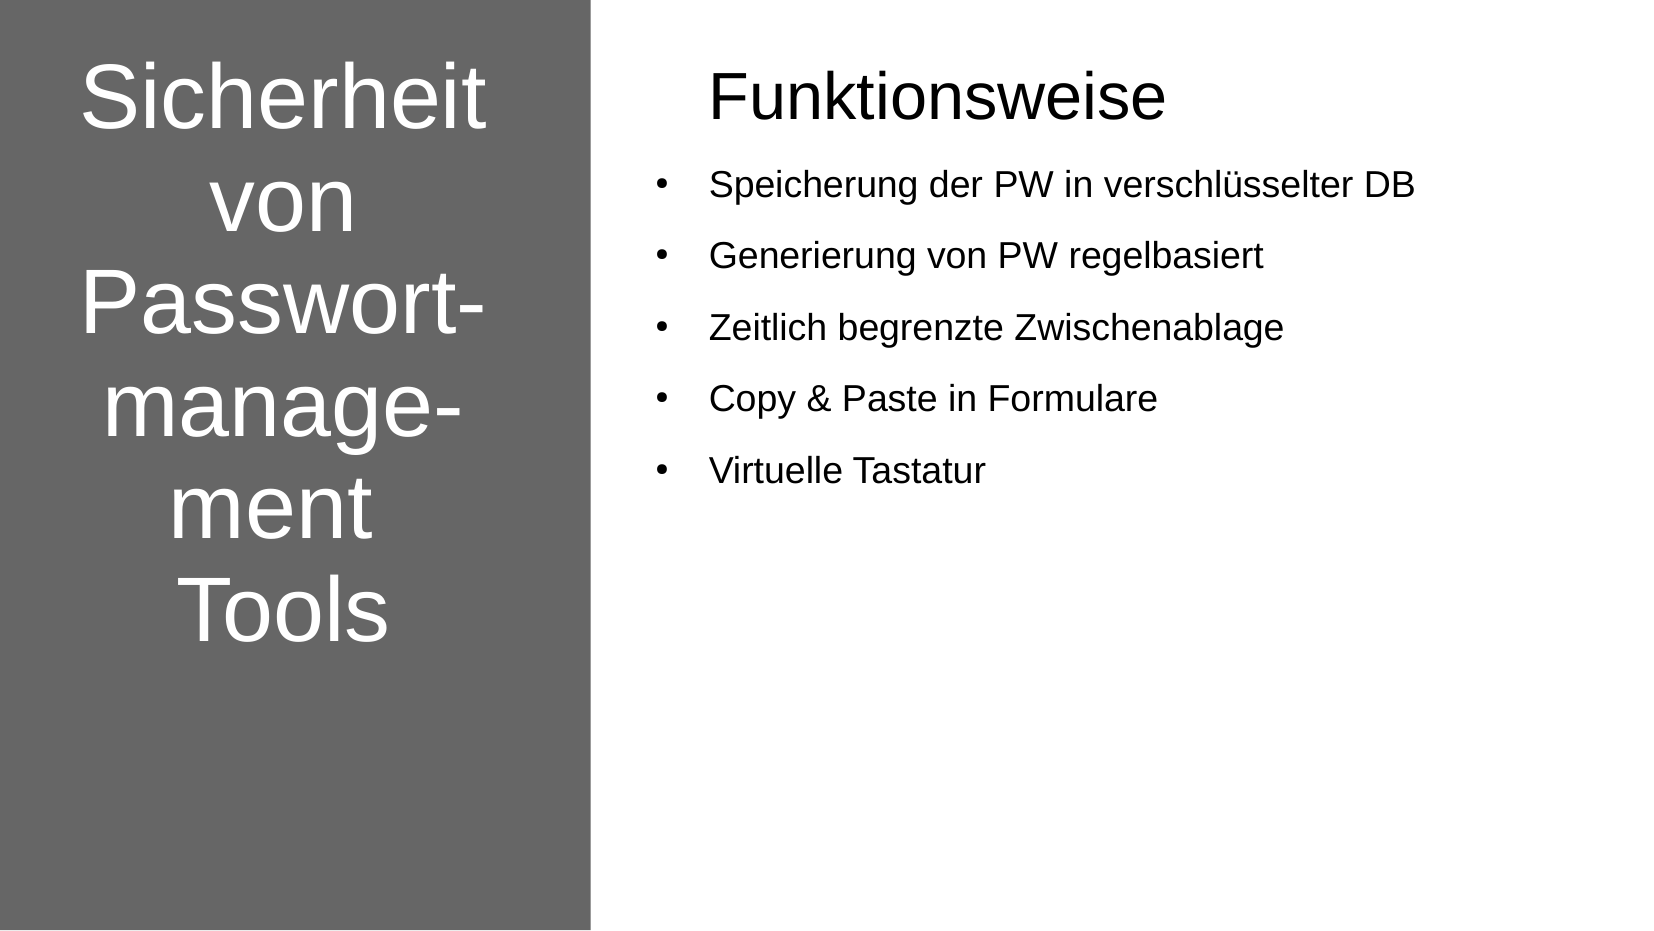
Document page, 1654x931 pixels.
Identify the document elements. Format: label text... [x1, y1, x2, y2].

title Sicherheit von Passwort-manage-ment Tools [47, 45, 520, 875]
list Funktionsweise Speicherung der PW in verschlüsselter DB Generierung von PW regelbasiert Zeitlich begrenzte Zwischenablage Copy & Paste in Formulare Virtuelle Tastatur [637, 59, 1630, 886]
